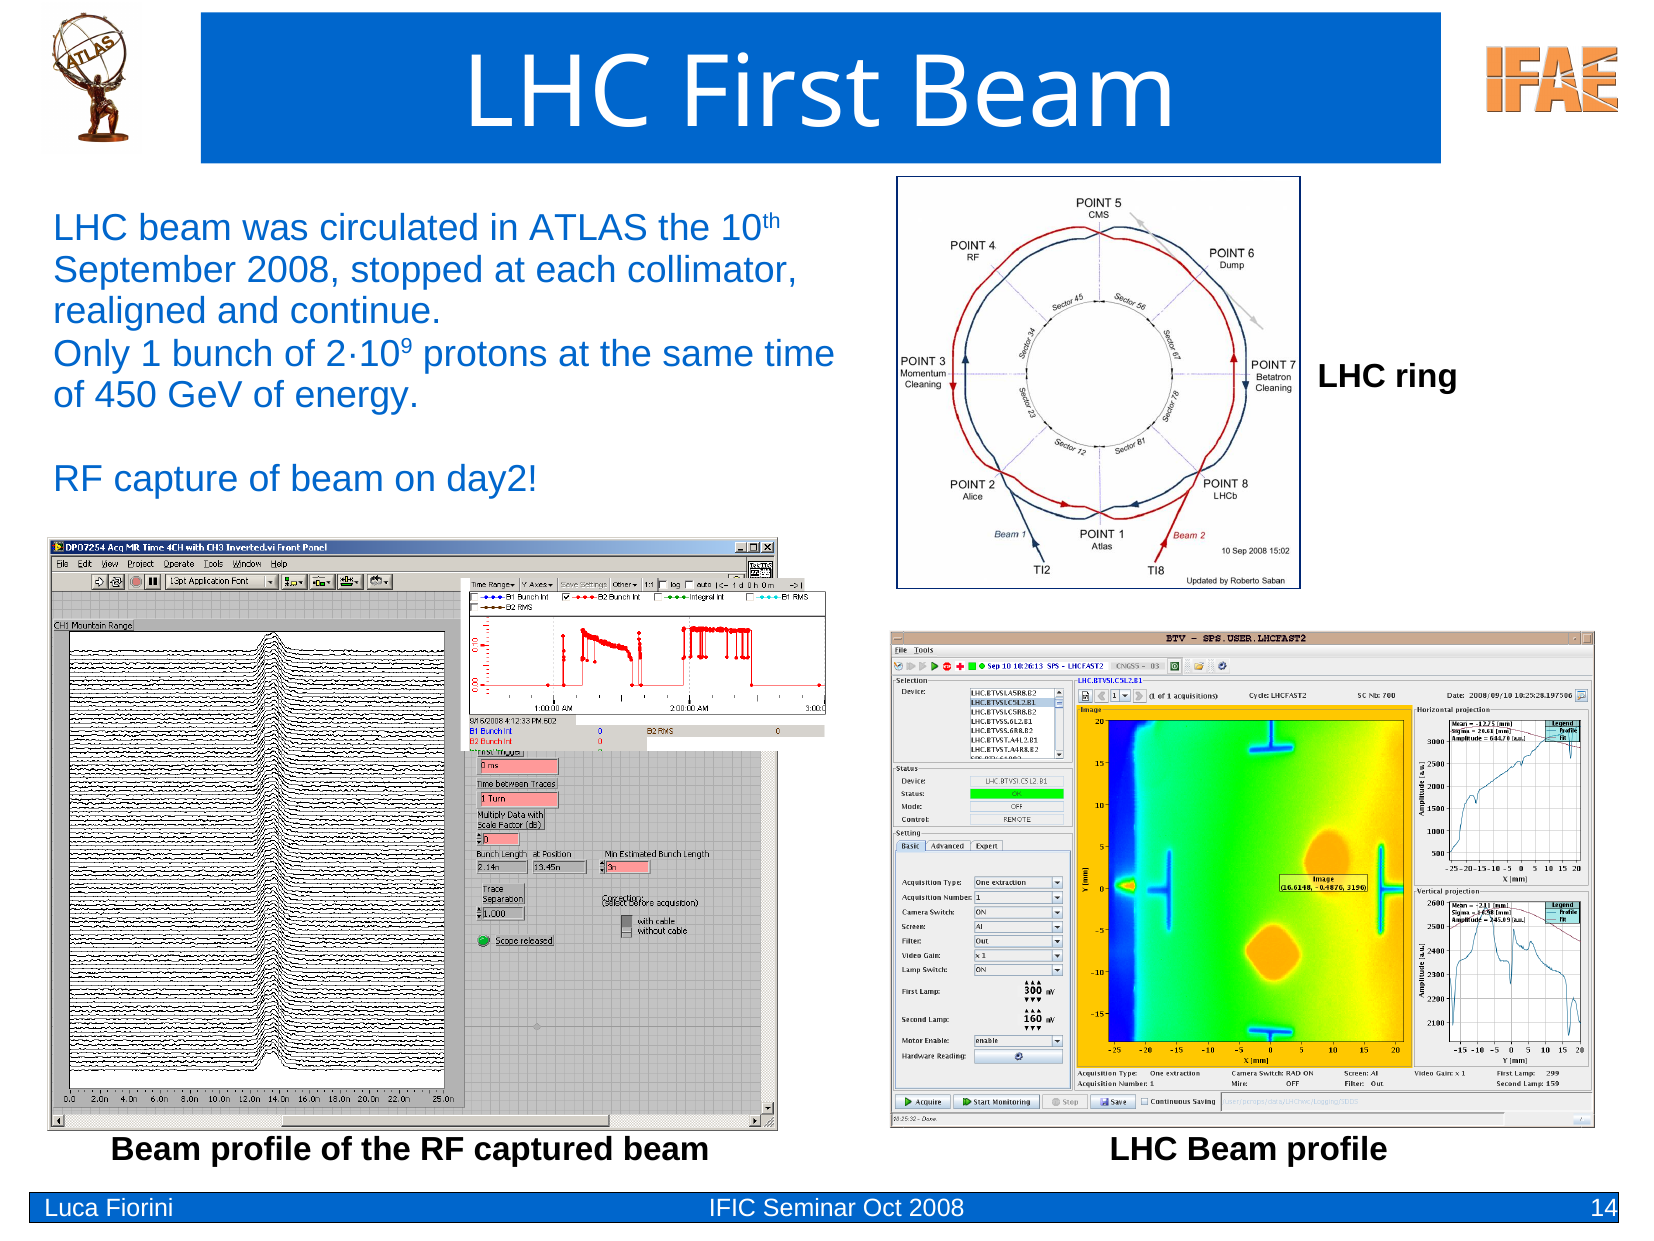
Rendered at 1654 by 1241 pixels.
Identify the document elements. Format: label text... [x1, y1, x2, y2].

picture [889, 630, 1595, 1123]
text_box LHC First Beam [200, 12, 1441, 148]
text_box LHC beam was circulated in ATLAS the 10th September 2008, stopped at each collimator, realigned and continue. Only 1 bunch of 2·109 protons at the same time of 450 GeV of energy. RF capture of beam on day2! [38, 198, 857, 550]
text_box LHC ring [1299, 349, 1477, 408]
picture [897, 177, 1300, 588]
picture [41, 2, 142, 154]
text_box [460, 578, 826, 751]
picture [1486, 46, 1618, 112]
picture [47, 537, 778, 1123]
text_box Luca Fiorini IFIC Seminar Oct 2008 14 [29, 1192, 1619, 1223]
text_box LHC Beam profile [879, 1123, 1619, 1182]
text_box Beam profile of the RF captured beam [41, 1123, 780, 1181]
